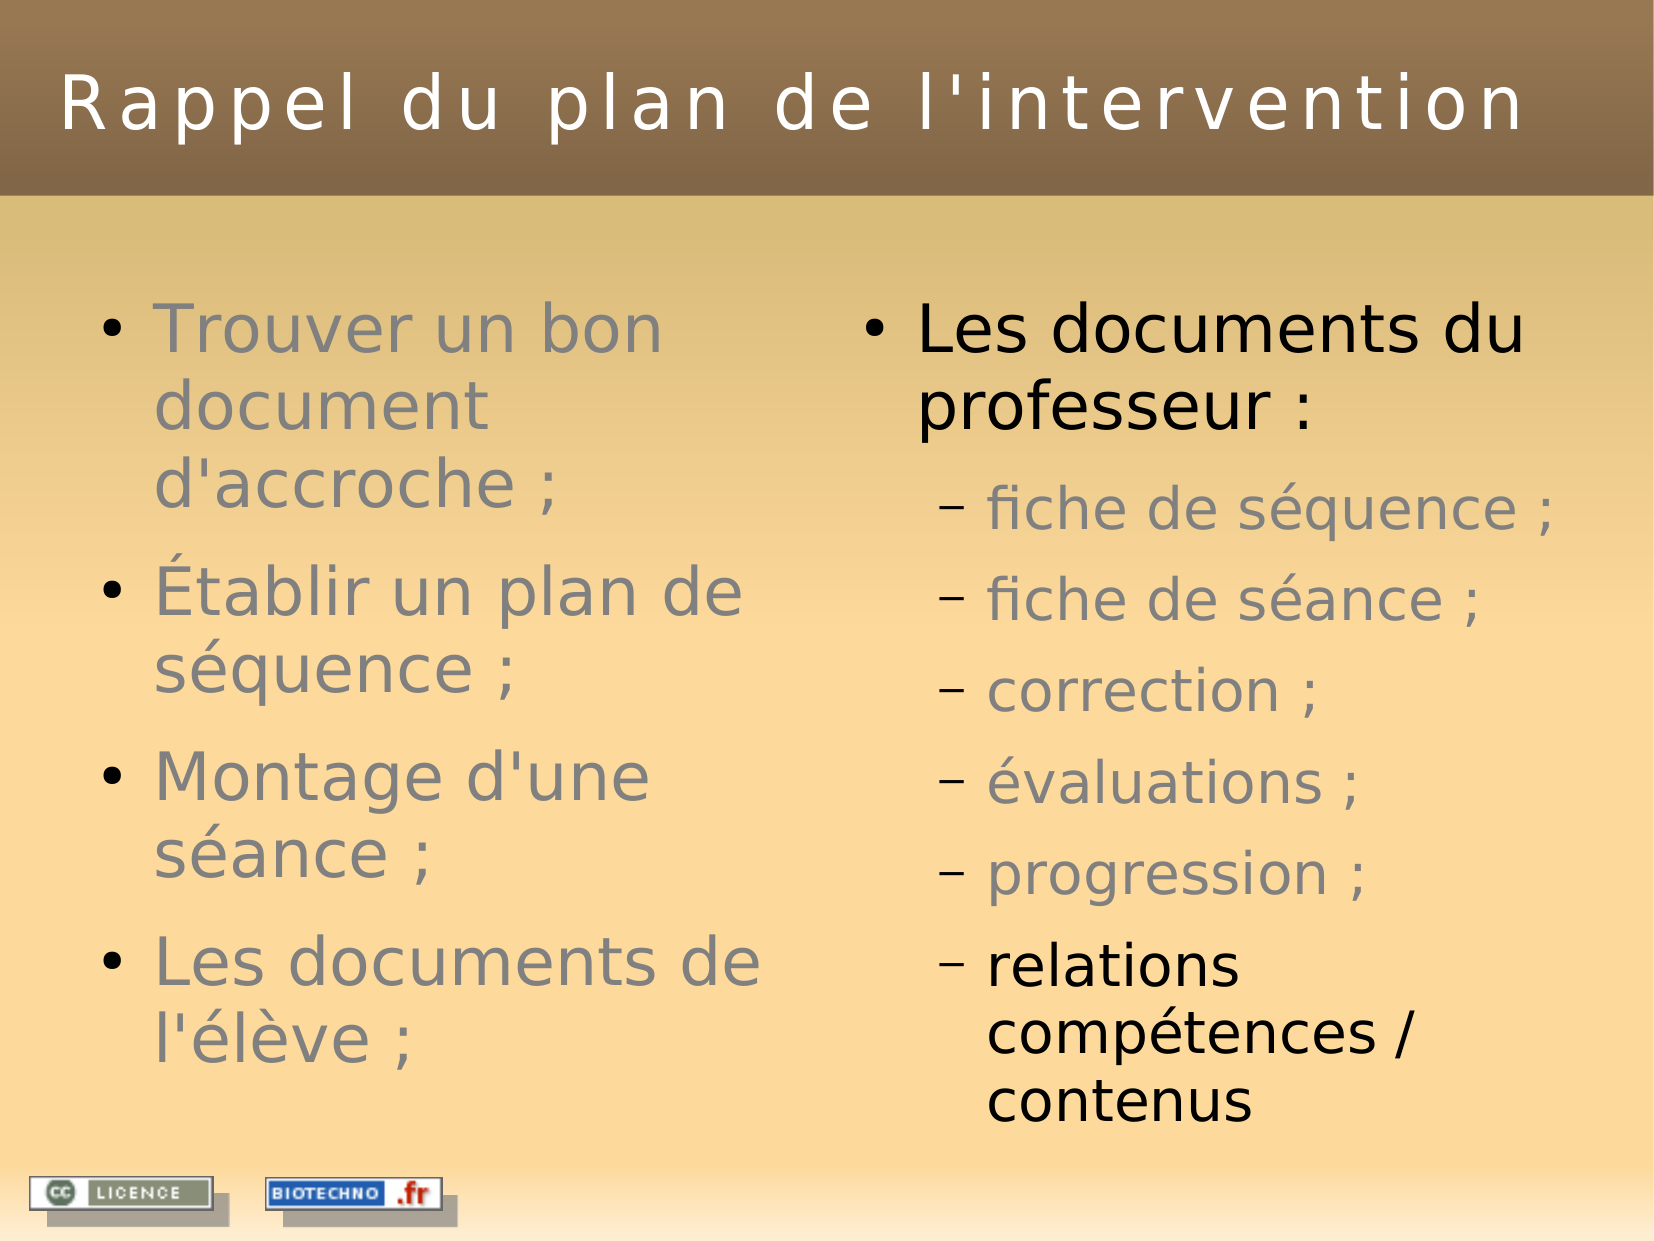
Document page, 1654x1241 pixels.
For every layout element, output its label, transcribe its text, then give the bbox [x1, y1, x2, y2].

picture [0, 0, 1654, 1241]
title Rappel du plan de l'intervention [59, 29, 1595, 178]
list Trouver un bon document d'accroche ; Établir un plan de séquence ; Montage d'une séance ; Les documents de l'élève ; [82, 290, 809, 1109]
list Les documents du professeur : fiche de séquence ; fiche de séance ; correction ; évaluations ; progression ; relations compétences / contenus [845, 290, 1572, 1136]
